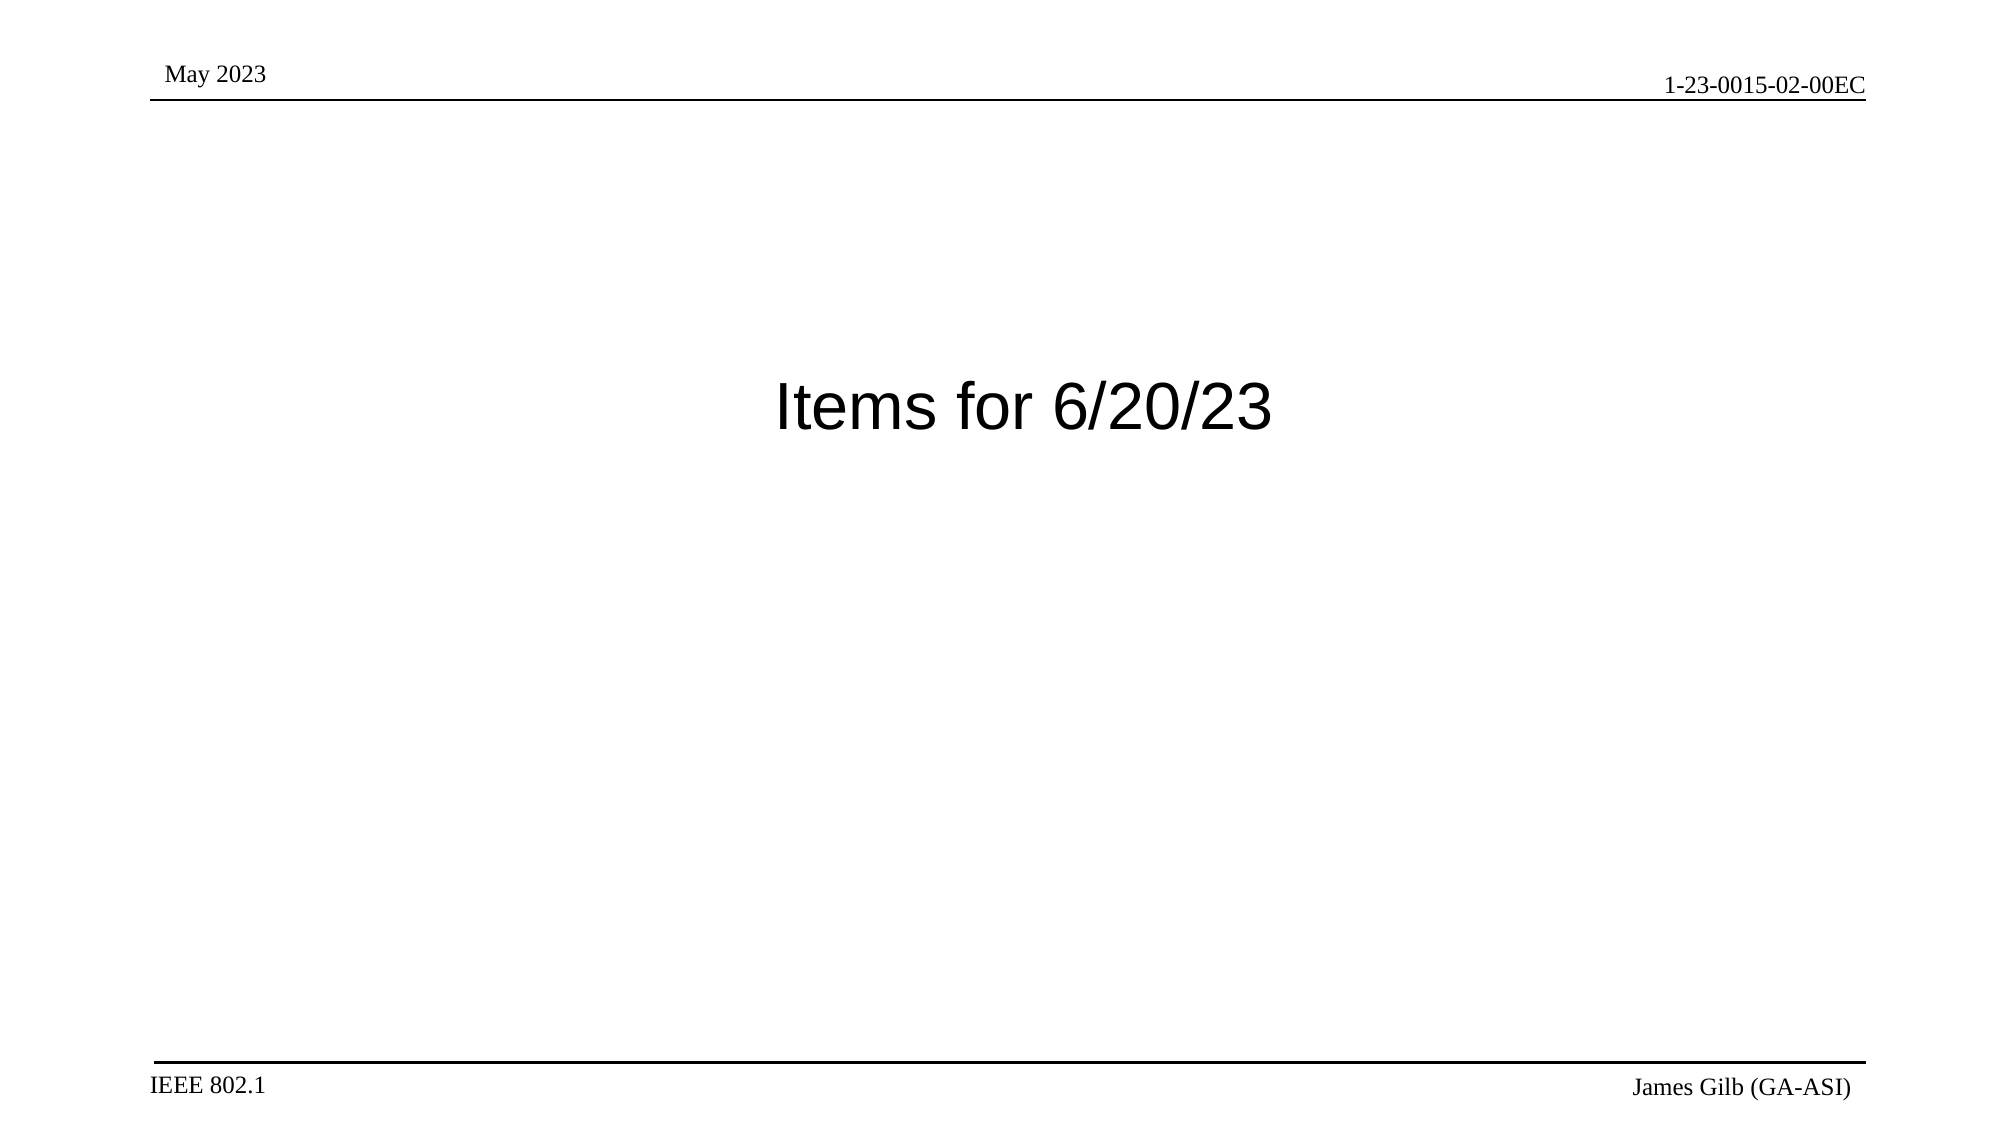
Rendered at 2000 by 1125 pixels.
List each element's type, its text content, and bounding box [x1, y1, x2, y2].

subtitle Items for 6/20/23 [149, 112, 1900, 693]
